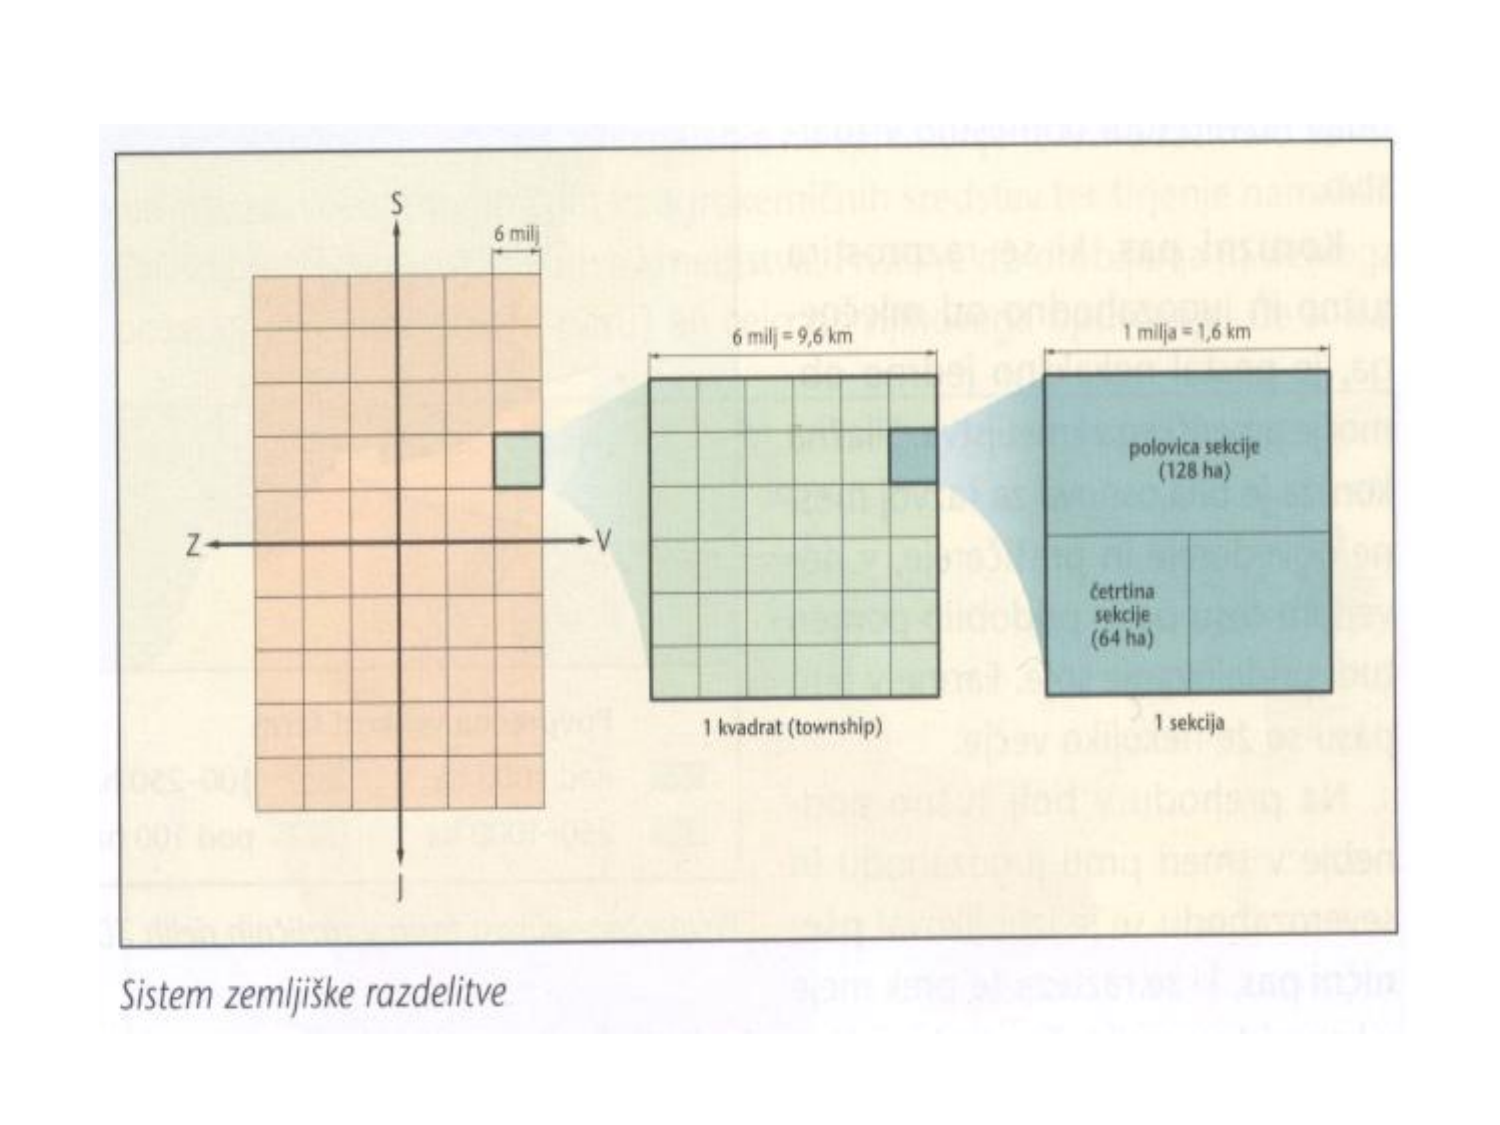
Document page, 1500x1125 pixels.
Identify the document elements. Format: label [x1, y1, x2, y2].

chart [100, 125, 1412, 1035]
picture [99, 124, 1411, 1034]
